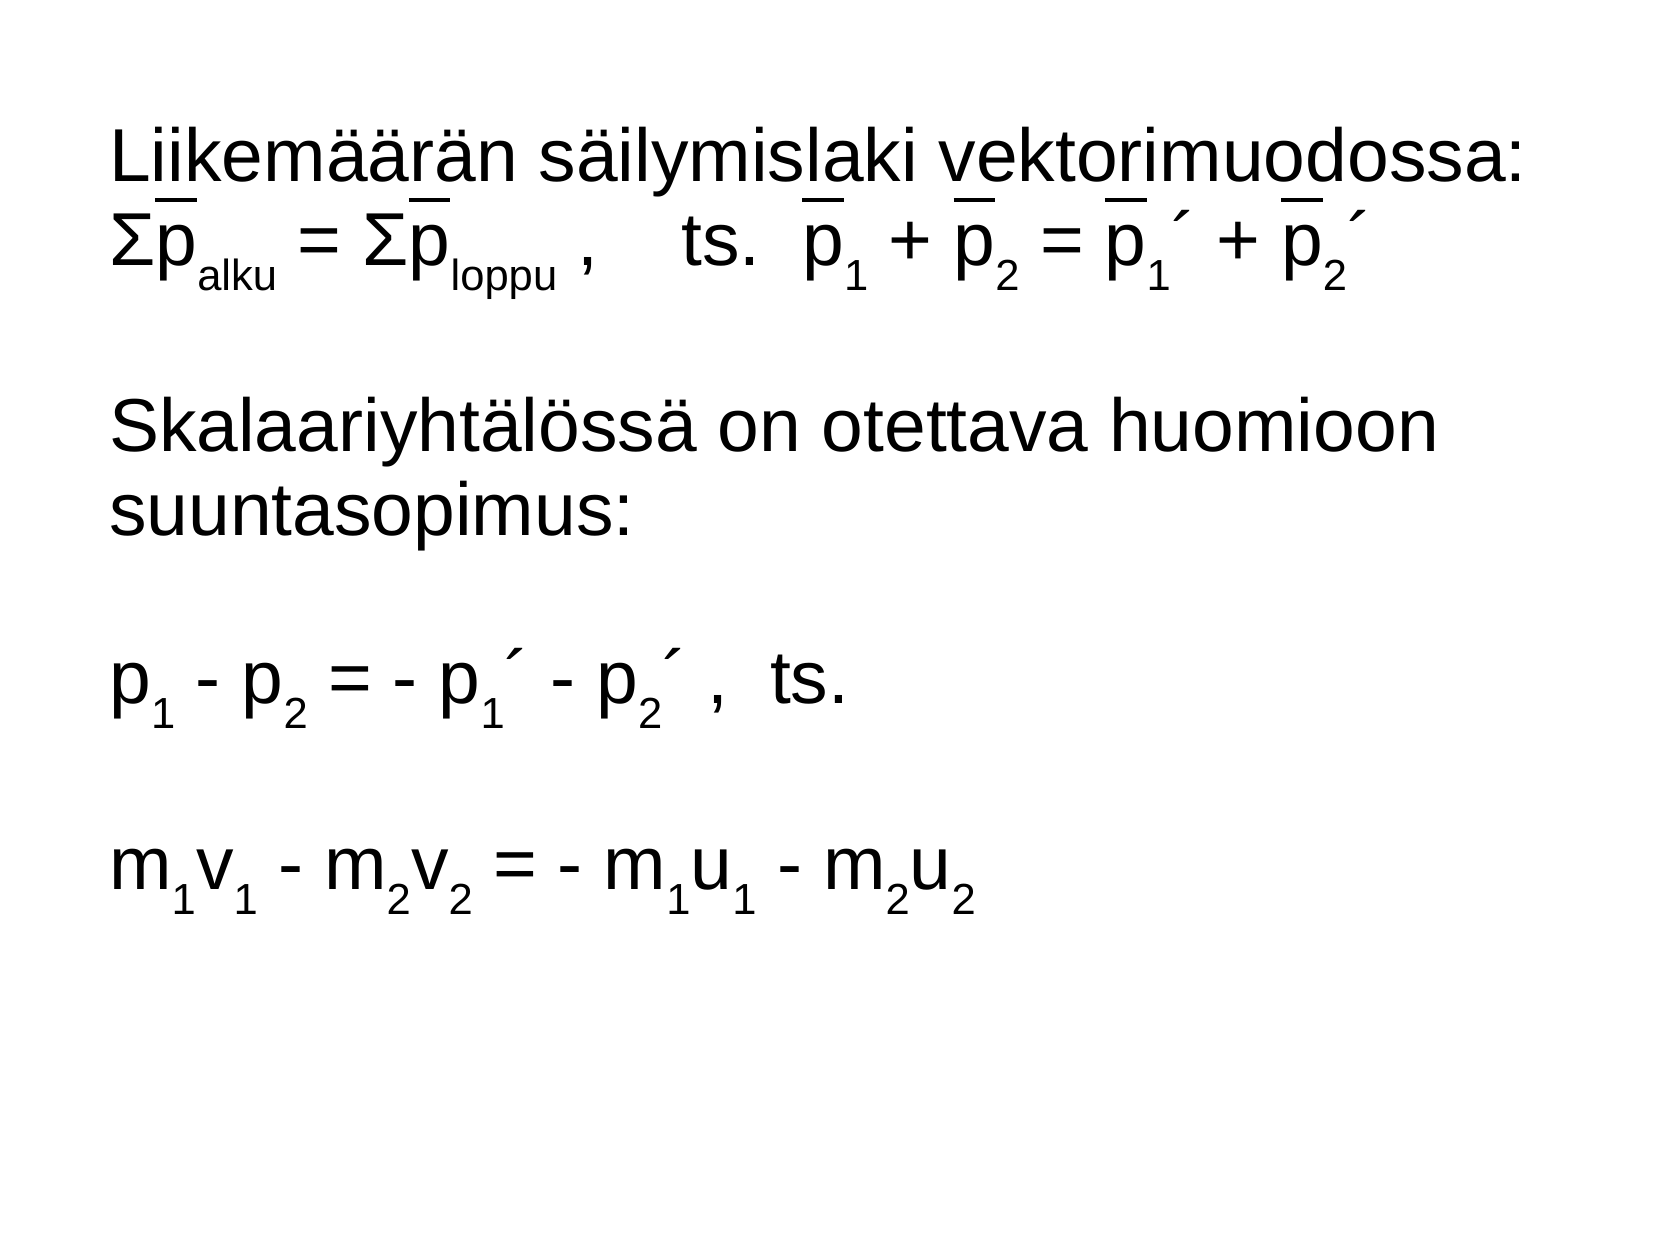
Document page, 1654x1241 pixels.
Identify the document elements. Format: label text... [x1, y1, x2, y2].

text_box Liikemäärän säilymislaki vektorimuodossa: Σpalku = Σploppu , ts. p1 + p2 = p1´ + p2´ Skalaariyhtälössä on otettava huomioon suuntasopimus: p1 - p2 = - p1´ - p2´ , ts. m1v1 - m2v2 = - m1u1 - m2u2 [94, 106, 1595, 957]
